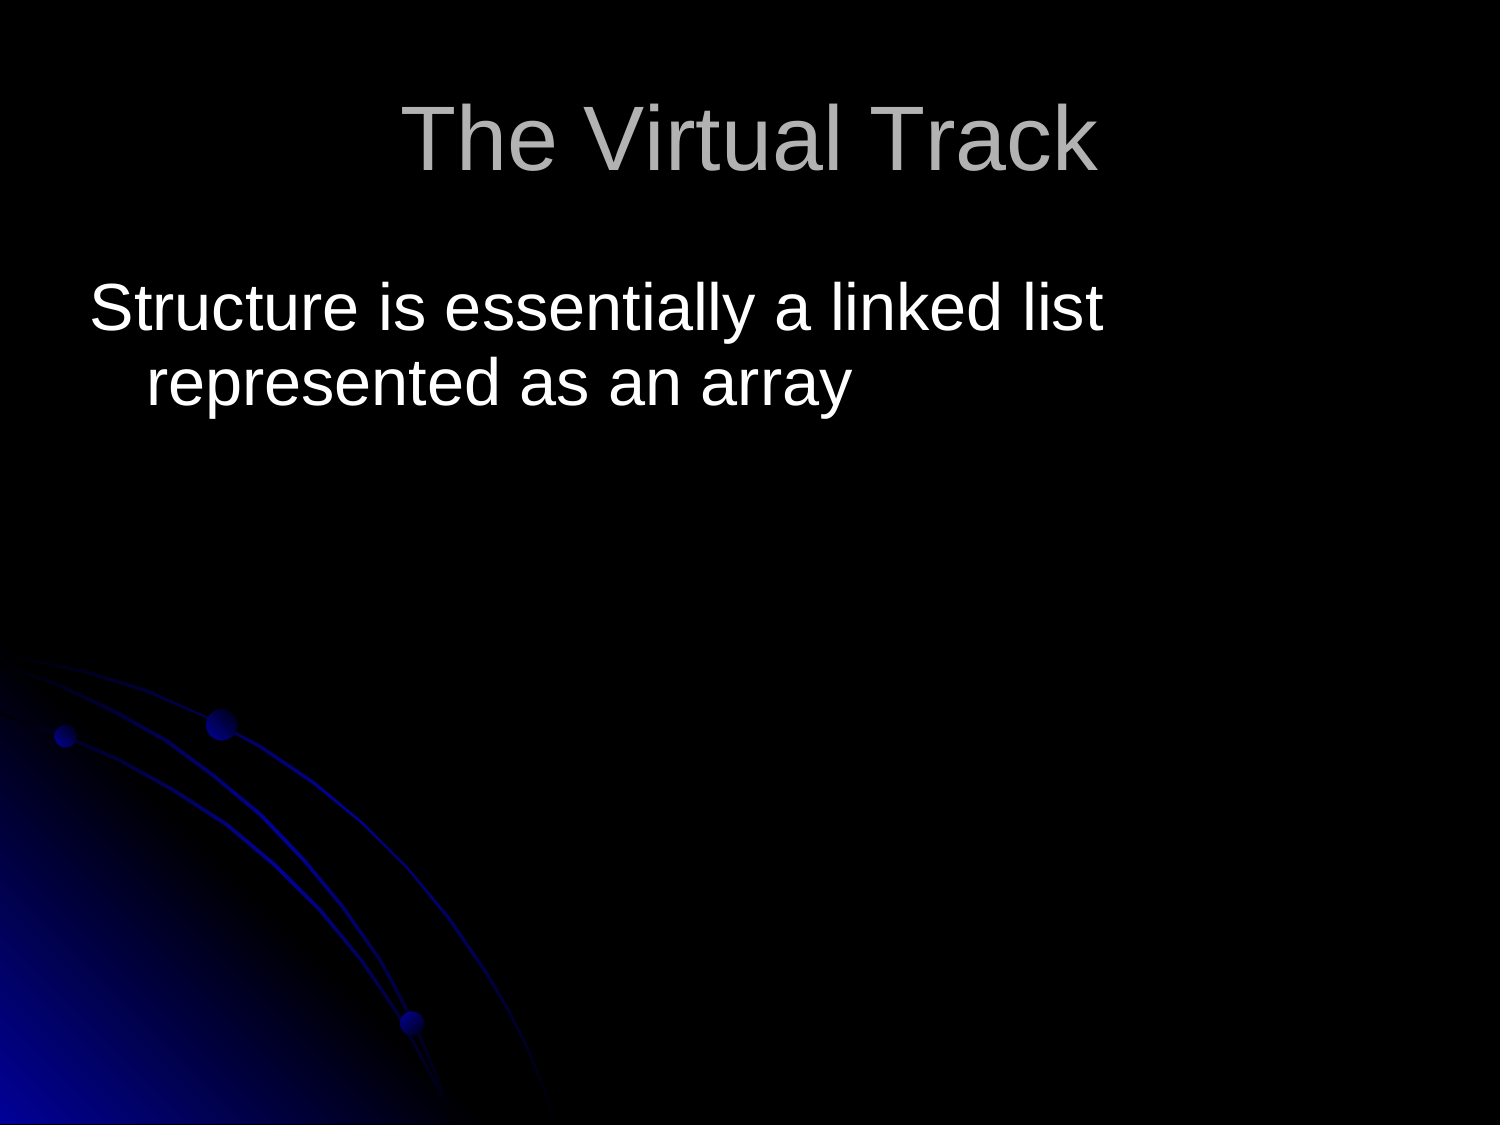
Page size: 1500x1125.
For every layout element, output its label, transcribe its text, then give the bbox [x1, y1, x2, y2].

title The Virtual Track [75, 45, 1426, 233]
list Structure is essentially a linked list represented as an array [75, 262, 1426, 1006]
